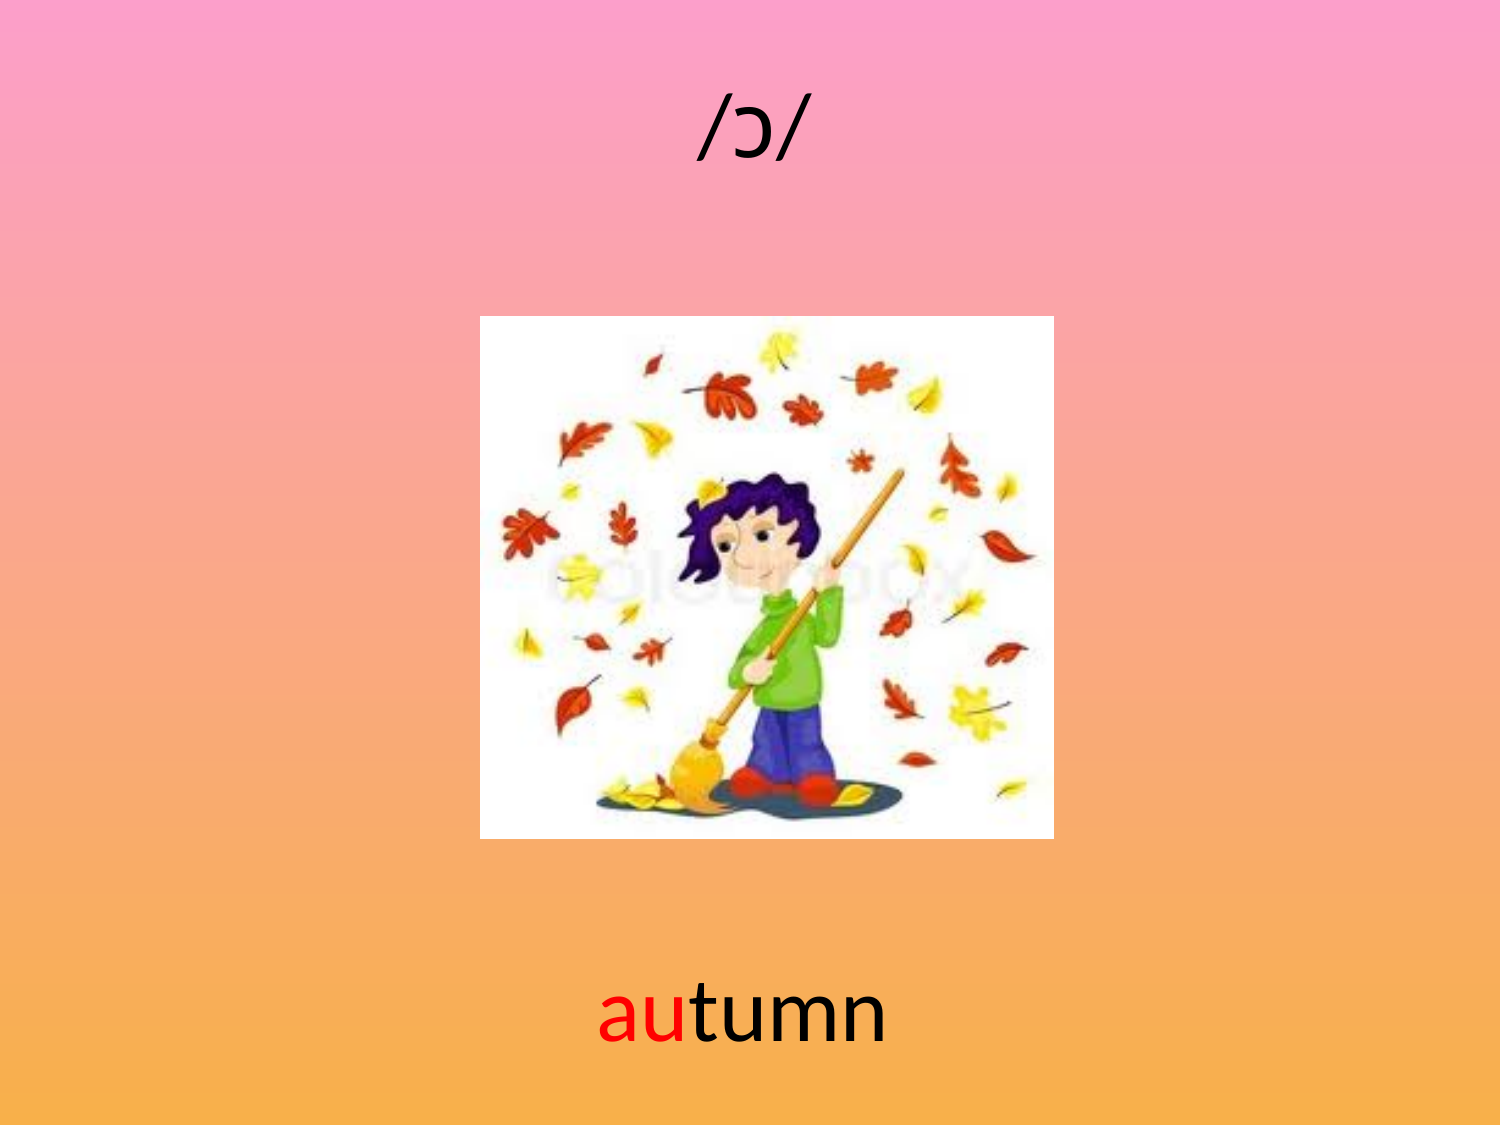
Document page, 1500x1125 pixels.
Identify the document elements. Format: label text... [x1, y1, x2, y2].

title /ɔ/ [117, 0, 1393, 242]
picture [480, 316, 1054, 839]
text_box autumn [105, 883, 1381, 1125]
